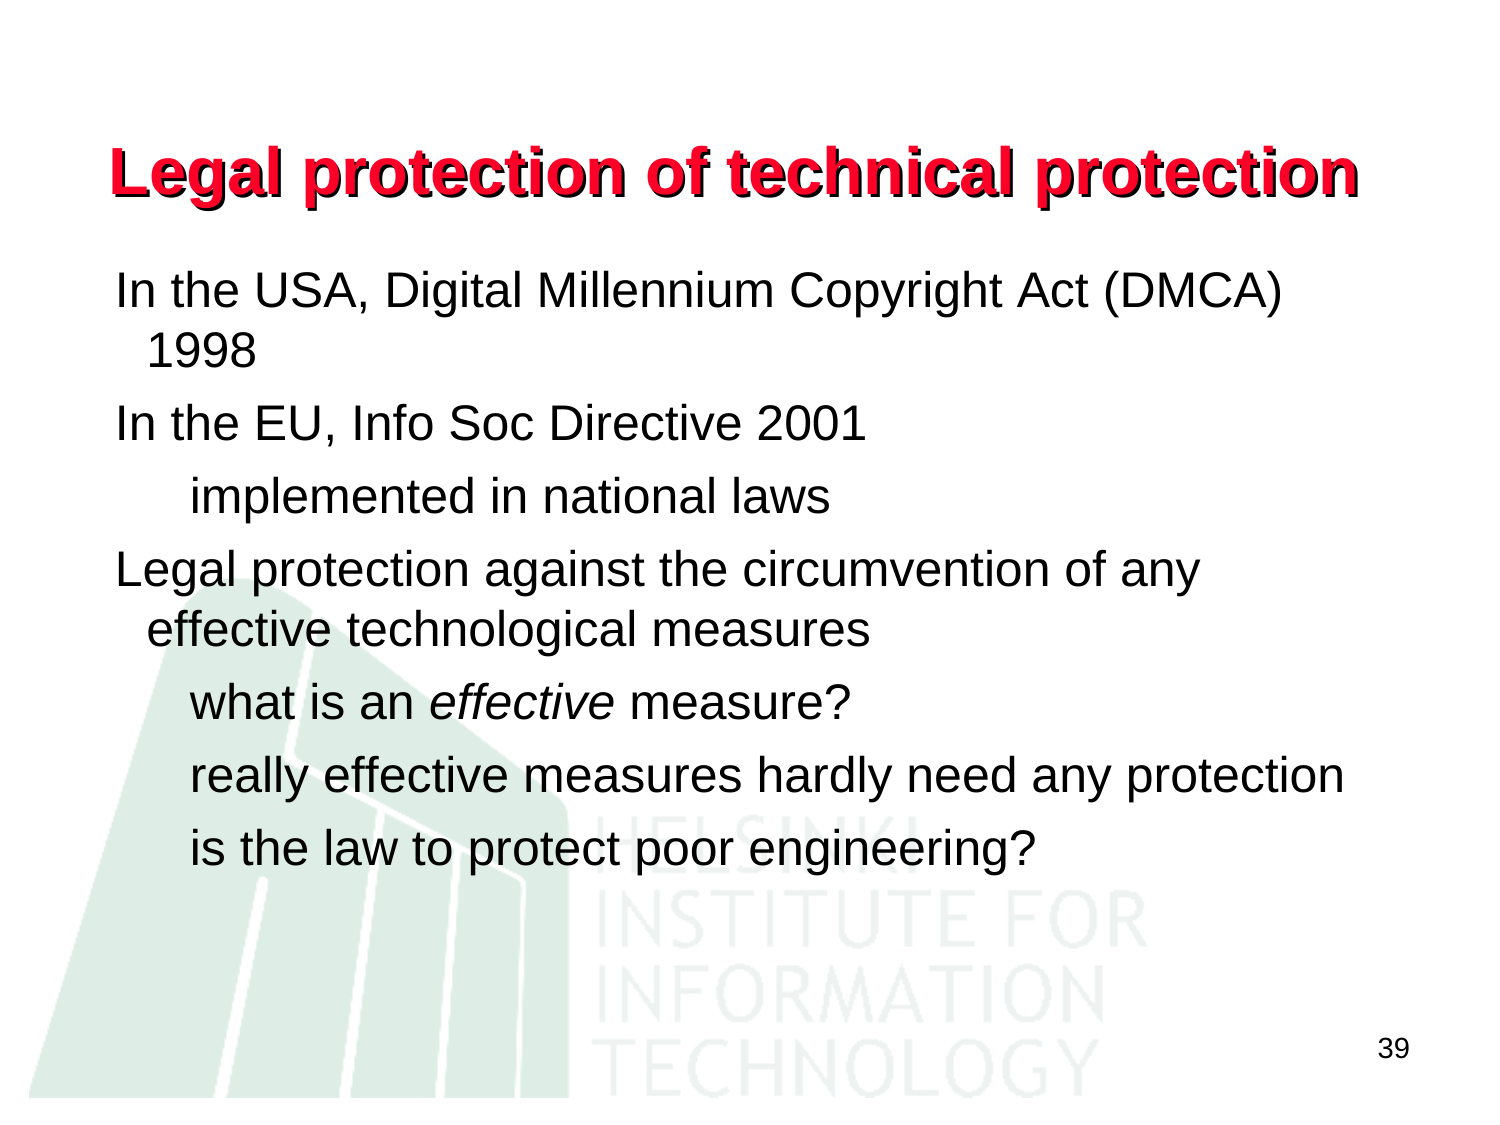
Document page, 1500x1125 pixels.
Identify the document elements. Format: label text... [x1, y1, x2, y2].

title Legal protection of technical protection [64, 125, 1424, 224]
list In the USA, Digital Millennium Copyright Act (DMCA) 1998 In the EU, Info Soc Directive 2001 implemented in national laws Legal protection against the circumvention of any effective technological measures what is an effective measure? really effective measures hardly need any protection is the law to protect poor engineering? [99, 249, 1401, 1051]
